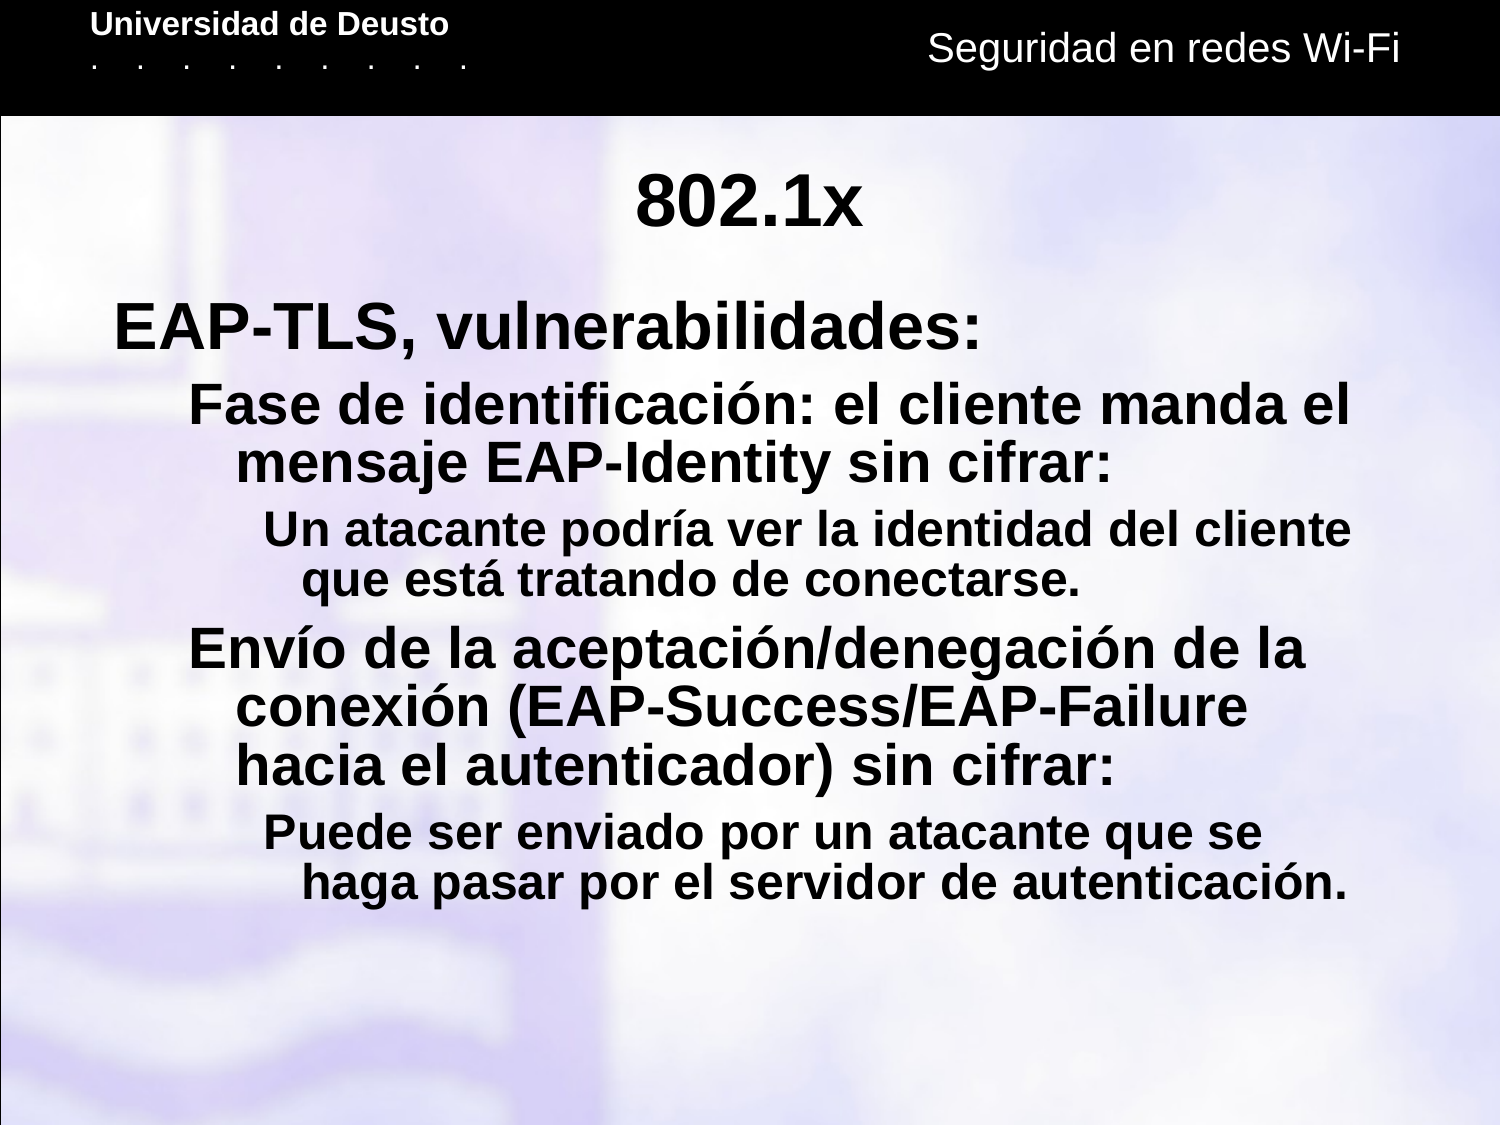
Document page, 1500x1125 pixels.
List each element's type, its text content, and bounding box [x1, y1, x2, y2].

picture [1, 116, 1500, 1125]
title 802.1x [112, 137, 1388, 263]
list EAP-TLS, vulnerabilidades: Fase de identificación: el cliente manda el mensaje EAP-Identity sin cifrar: Un atacante podría ver la identidad del cliente que está tratando de conectarse. Envío de la aceptación/denegación de la conexión (EAP-Success/EAP-Failure hacia el autenticador) sin cifrar: Puede ser enviado por un atacante que se haga pasar por el servidor de autenticación. [114, 295, 1390, 983]
